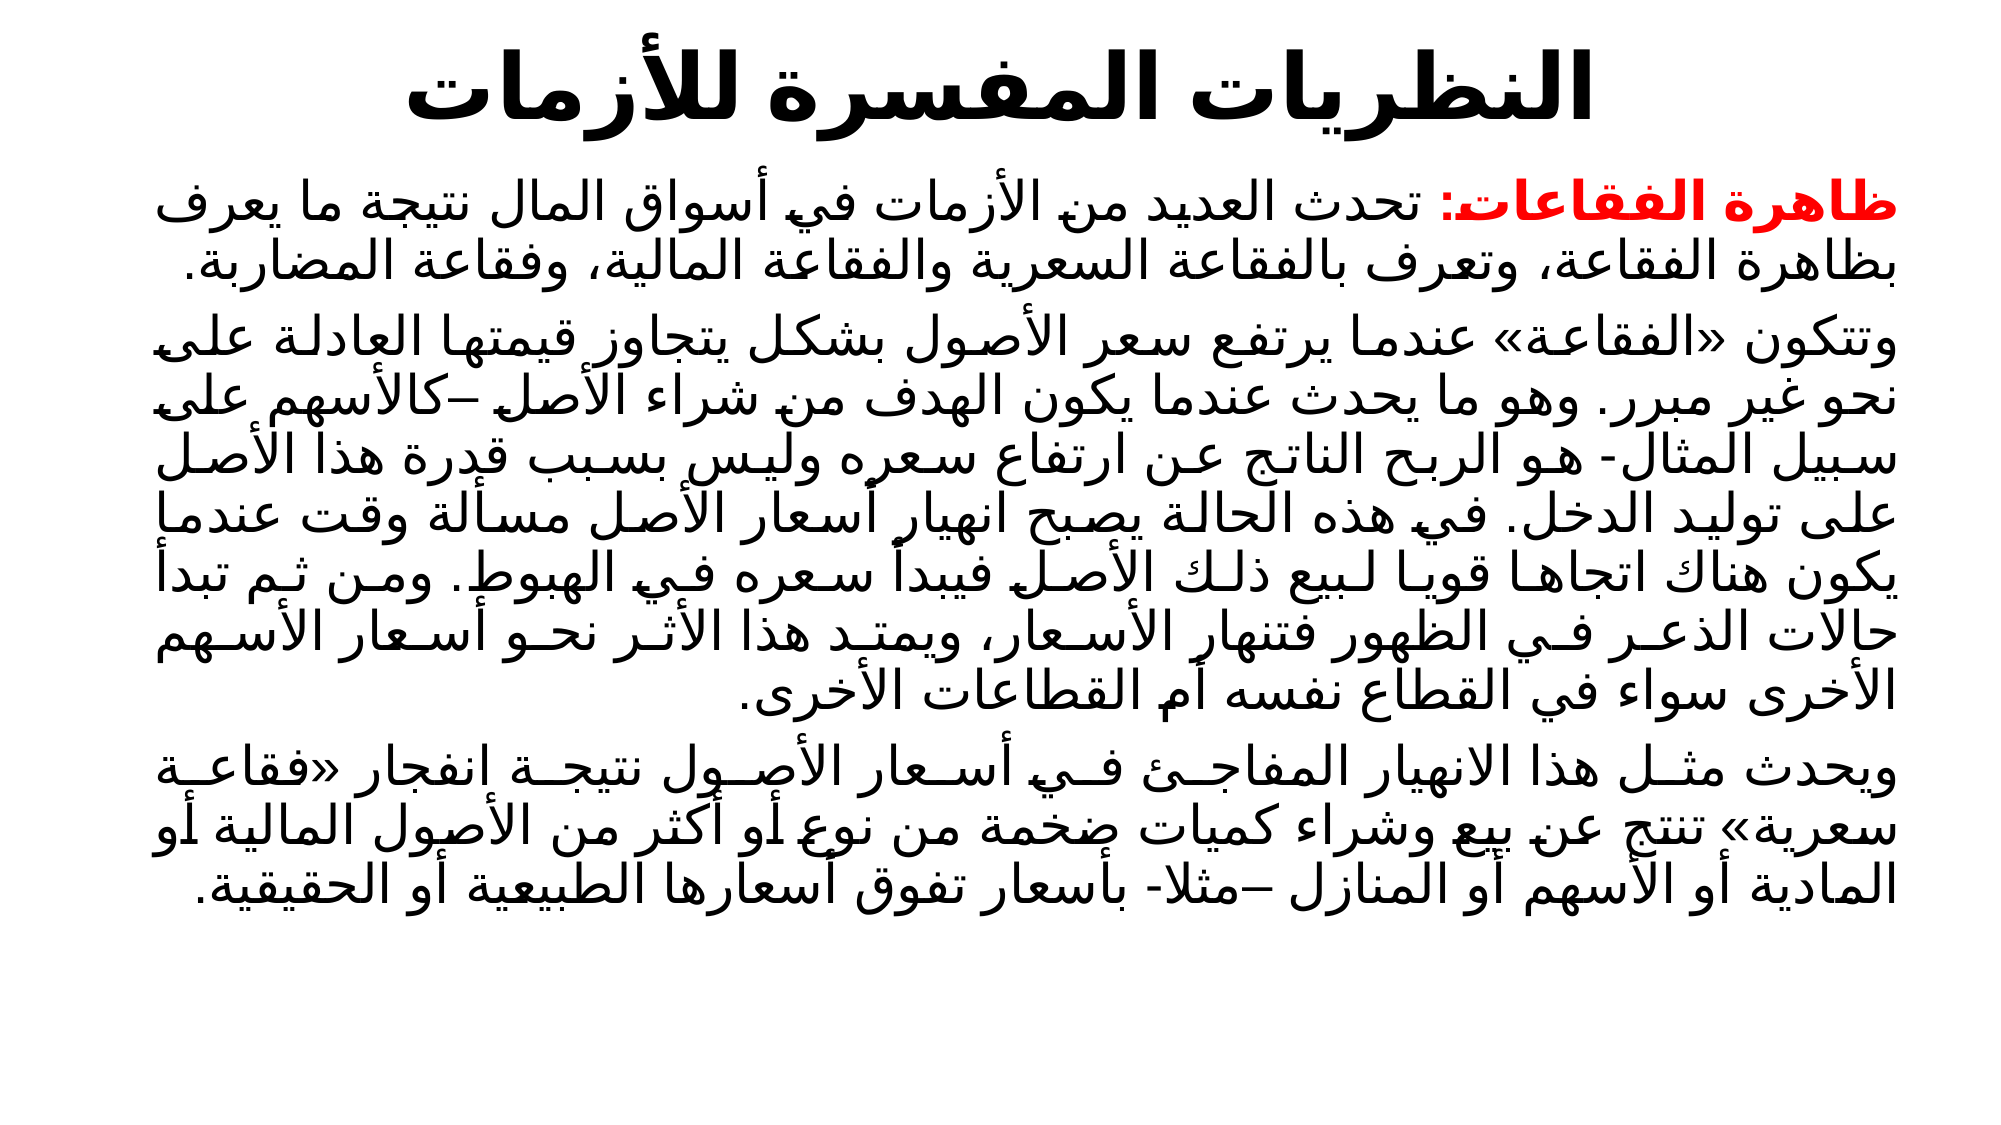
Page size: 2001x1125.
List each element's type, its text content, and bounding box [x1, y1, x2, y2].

list ظاهرة الفقاعات: تحدث العديد من الأزمات في أسواق المال نتيجة ما يعرف بظاهرة الفقاعة، وتعرف بالفقاعة السعرية والفقاعة المالية، وفقاعة المضاربة. وتتكون «الفقاعة» عندما يرتفع سعر الأصول بشكل يتجاوز قيمتها العادلة على نحو غير مبرر. وهو ما يحدث عندما يكون الهدف من شراء الأصل –كالأسهم على سبيل المثال- هو الربح الناتج عن ارتفاع سعره وليس بسبب قدرة هذا الأصل على توليد الدخل. في هذه الحالة يصبح انهيار أسعار الأصل مسألة وقت عندما يكون هناك اتجاها قويا لبيع ذلك الأصل فيبدأ سعره في الهبوط. ومن ثم تبدأ حالات الذعر في الظهور فتنهار الأسعار، ويمتد هذا الأثر نحو أسعار الأسهم الأخرى سواء في القطاع نفسه أم القطاعات الأخرى. ويحدث مثل هذا الانهيار المفاجئ في أسعار الأصول نتيجة انفجار «فقاعة سعرية» تنتج عن بيع وشراء كميات ضخمة من نوع أو أكثر من الأصول المالية أو المادية أو الأسهم أو المنازل –مثلا- بأسعار تفوق أسعارها الطبيعية أو الحقيقية. [139, 165, 1916, 1046]
title النظريات المفسرة للأزمات [326, 29, 1677, 150]
